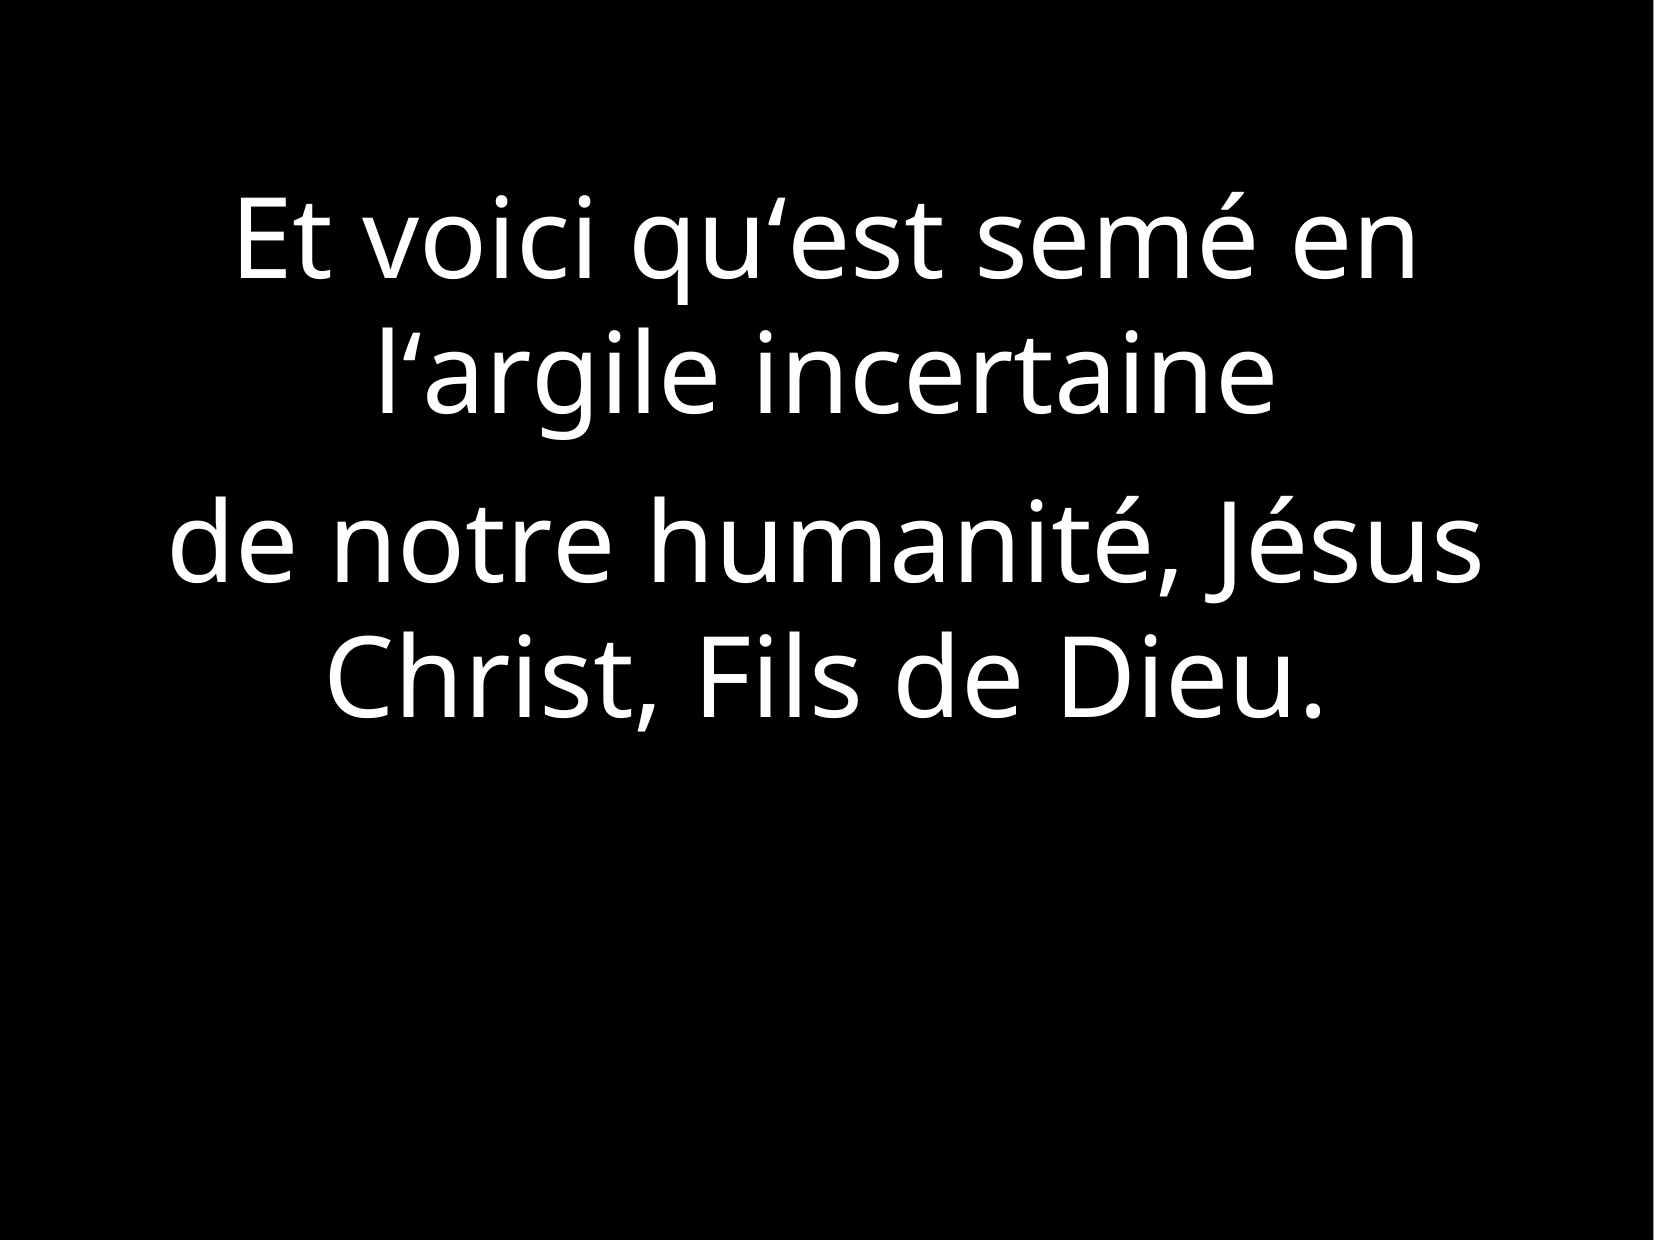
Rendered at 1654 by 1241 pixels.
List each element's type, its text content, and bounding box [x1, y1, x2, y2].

list Et voici qu‘est semé en l‘argile incertaine de notre humanité, Jésus Christ, Fils de Dieu. [82, 99, 1571, 1108]
